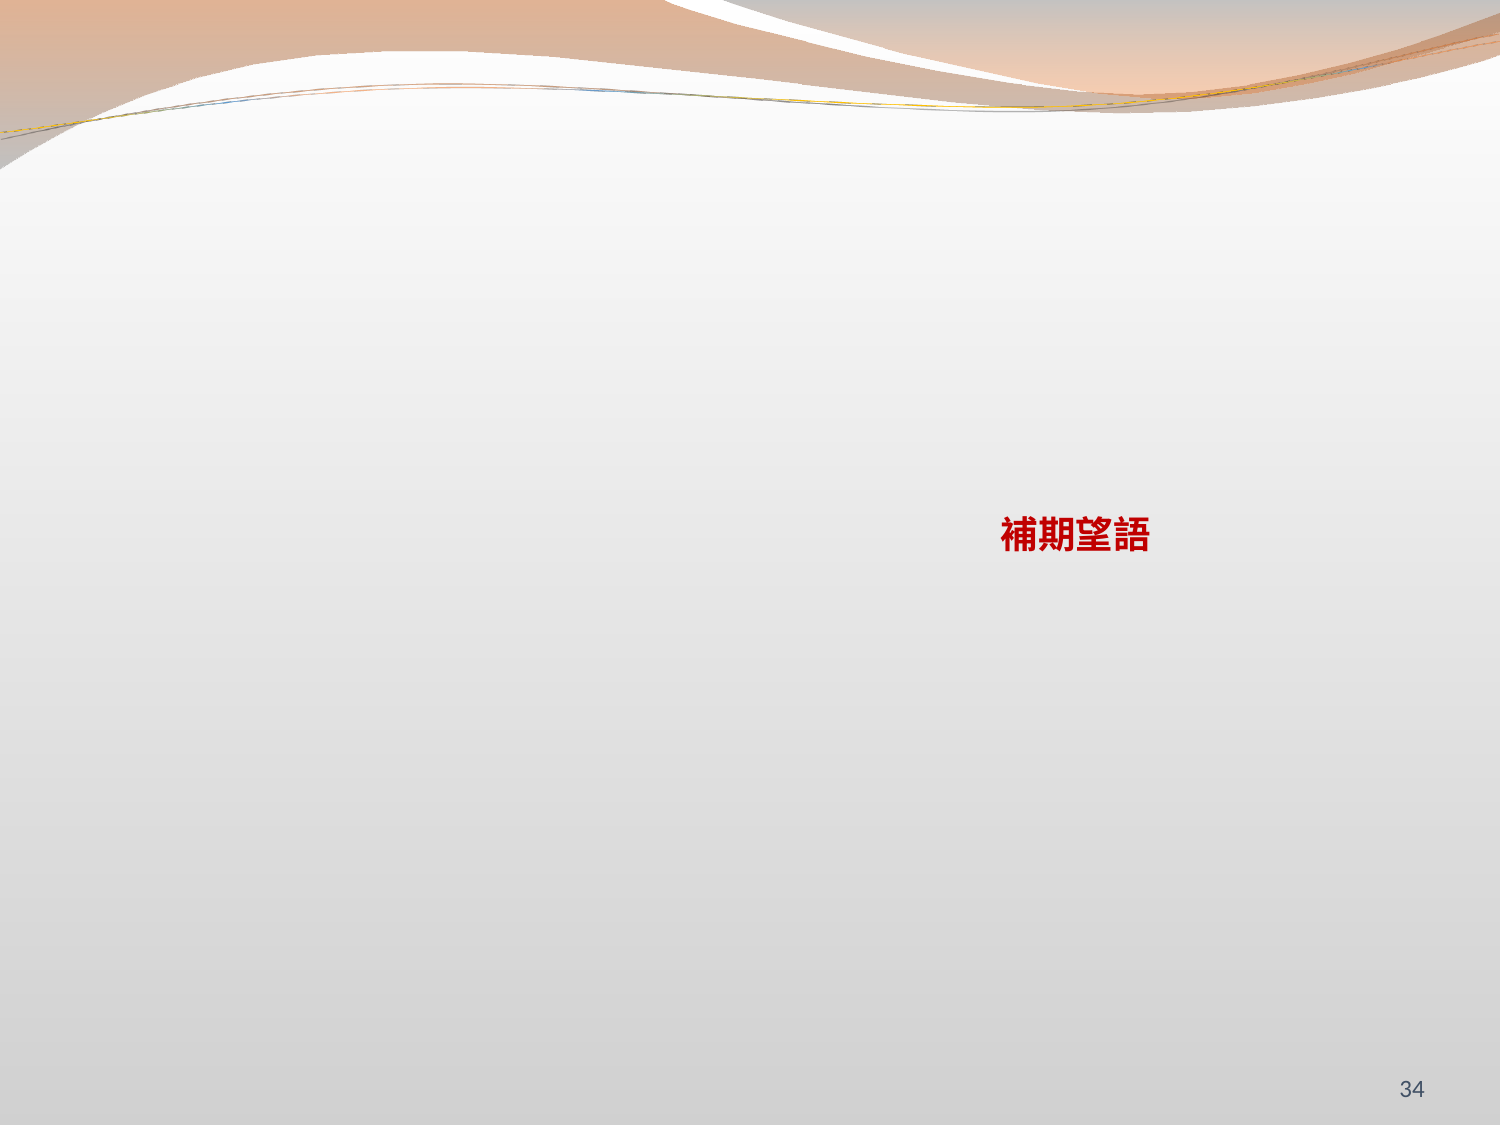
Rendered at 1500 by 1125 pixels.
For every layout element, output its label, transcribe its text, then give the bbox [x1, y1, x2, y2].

text_box <編號> [1299, 1083, 1426, 1103]
text_box 補期望語 [986, 503, 1211, 564]
picture [0, 31, 1500, 1083]
